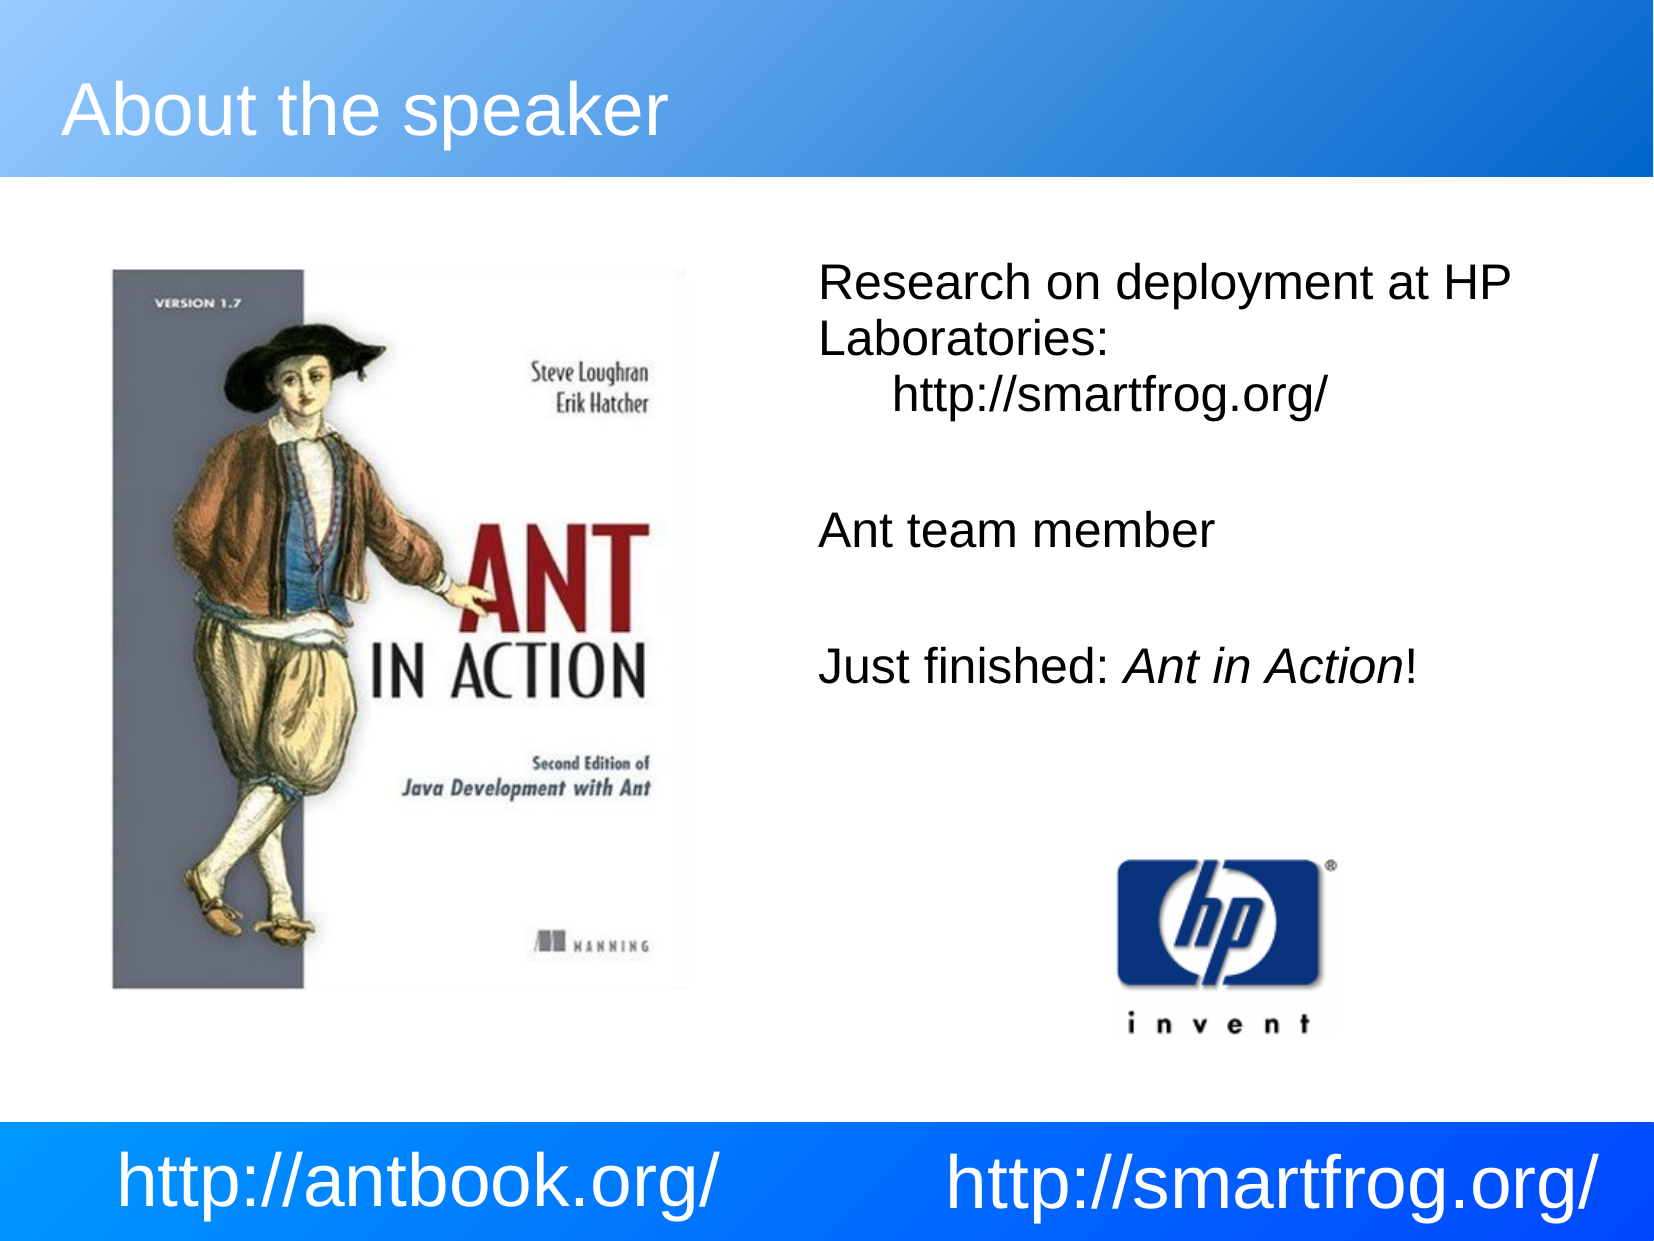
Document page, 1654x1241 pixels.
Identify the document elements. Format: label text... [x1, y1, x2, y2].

title http://antbook.org/ [115, 1136, 721, 1225]
picture [40, 269, 762, 991]
title About the speaker [61, 39, 1388, 180]
title http://smartfrog.org/ [945, 1137, 1600, 1227]
list Research on deployment at HP Laboratories: http://smartfrog.org/ Ant team member Just finished: Ant in Action! [789, 232, 1585, 1074]
picture [1115, 853, 1339, 1036]
